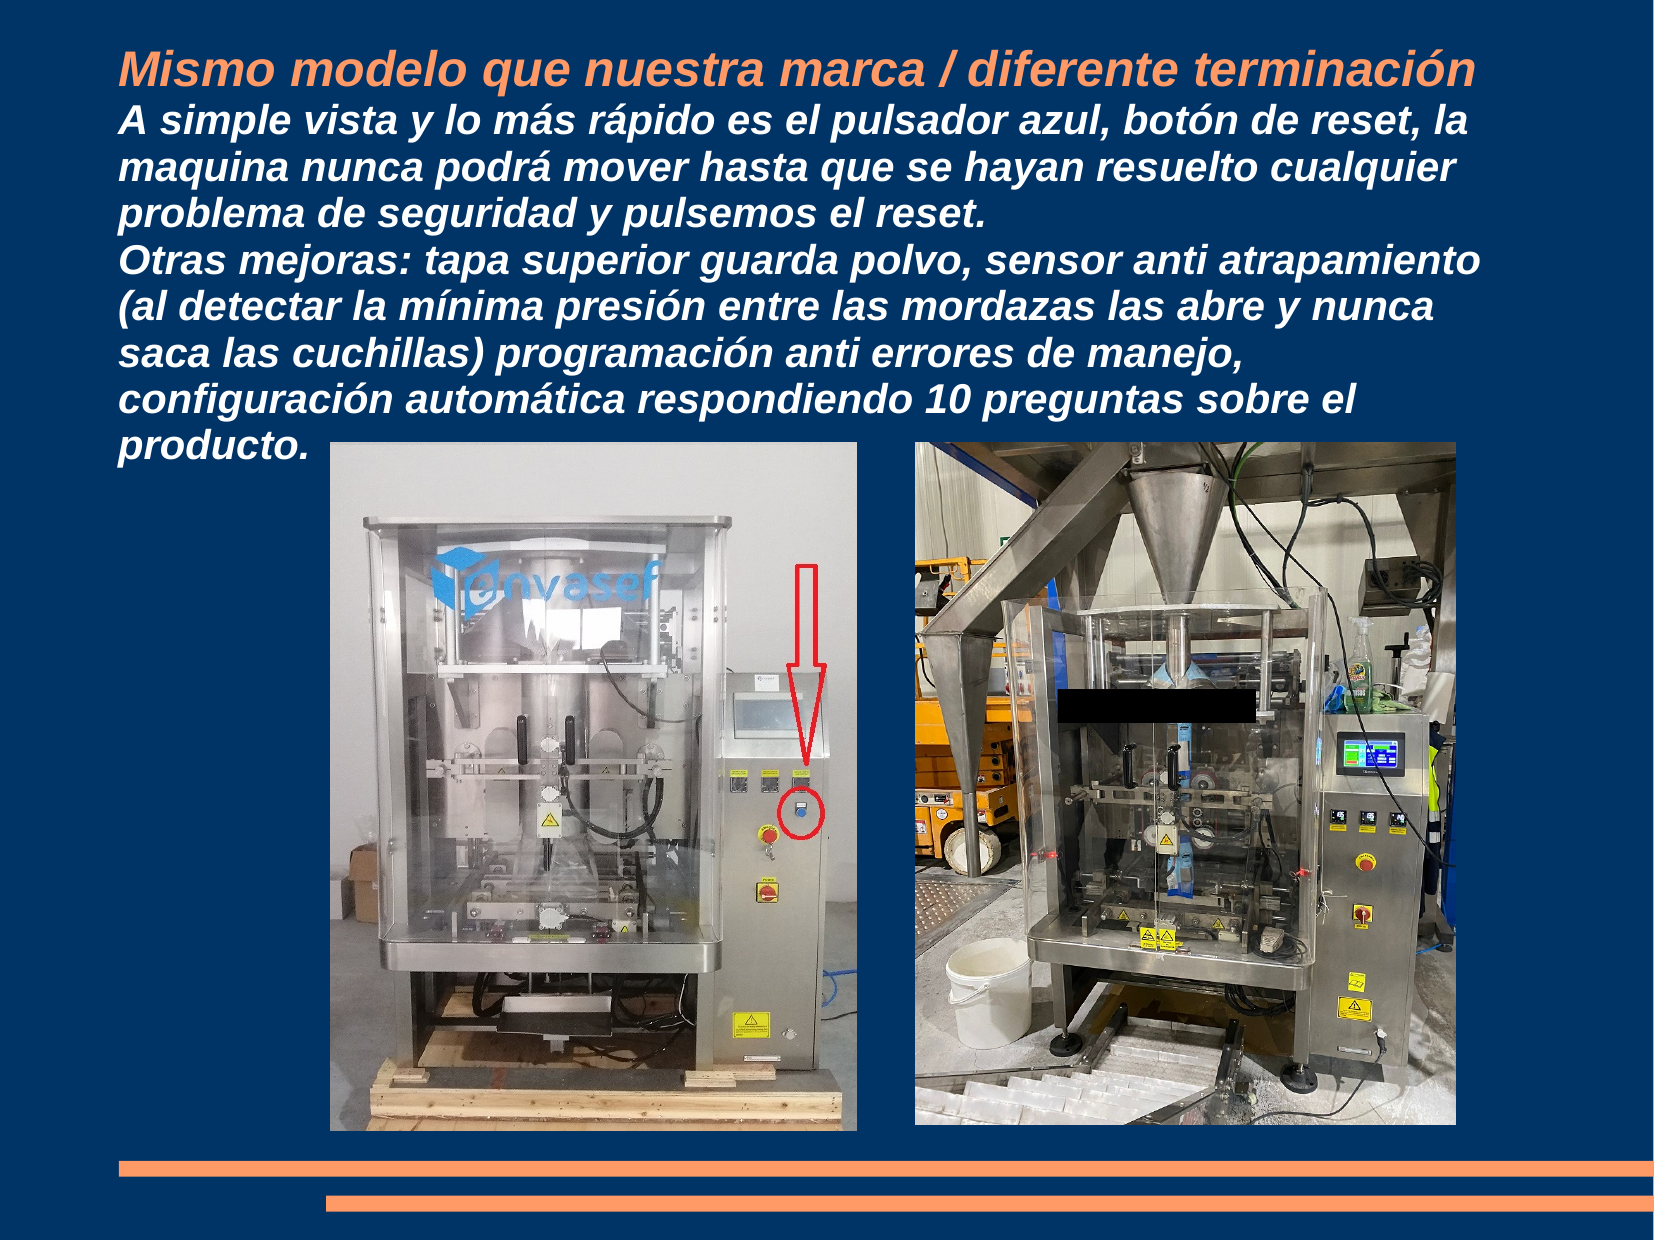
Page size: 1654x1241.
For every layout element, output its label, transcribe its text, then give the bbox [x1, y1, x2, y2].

title Mismo modelo que nuestra marca / diferente terminación A simple vista y lo más rápido es el pulsador azul, botón de reset, la maquina nunca podrá mover hasta que se hayan resuelto cualquier problema de seguridad y pulsemos el reset. Otras mejoras: tapa superior guarda polvo, sensor anti atrapamiento (al detectar la mínima presión entre las mordazas las abre y nunca saca las cuchillas) programación anti errores de manejo, configuración automática respondiendo 10 preguntas sobre el producto. [118, 37, 1531, 473]
picture [330, 442, 857, 1131]
picture [915, 442, 1456, 1125]
